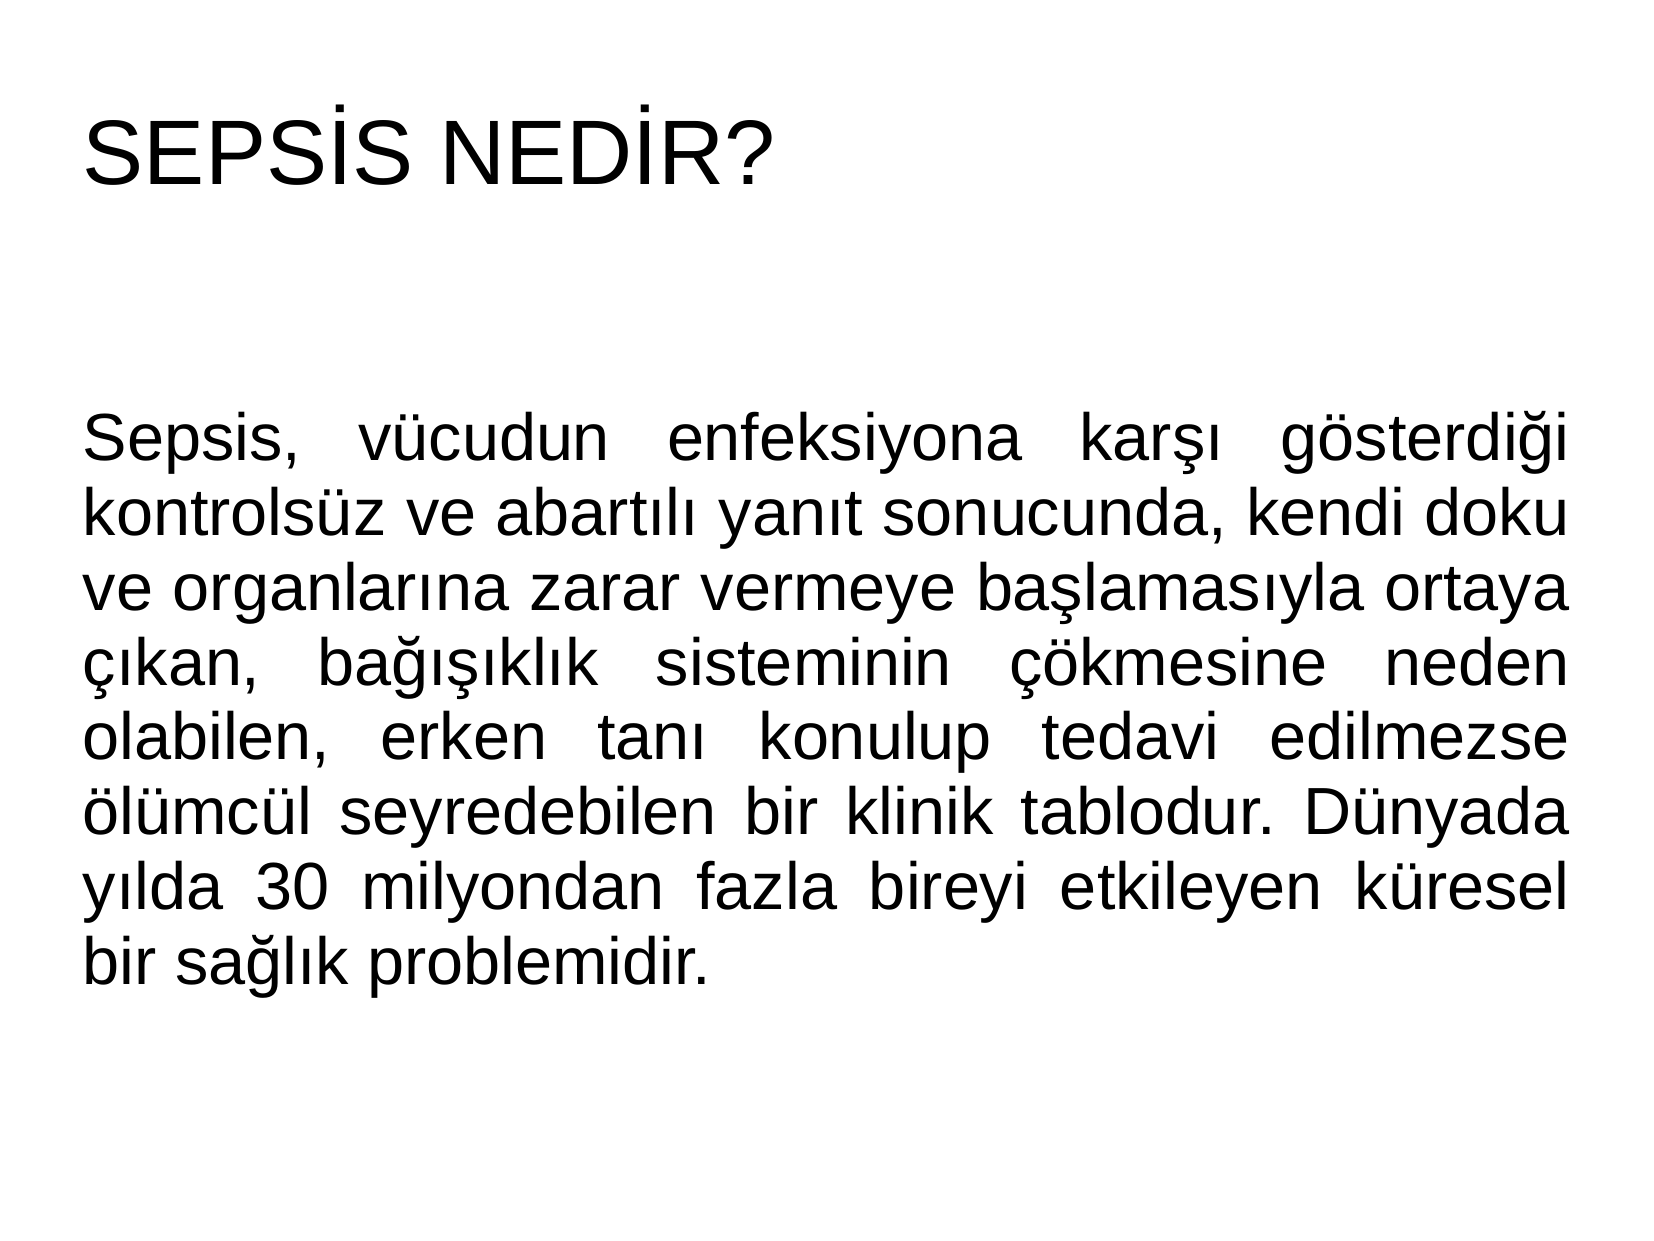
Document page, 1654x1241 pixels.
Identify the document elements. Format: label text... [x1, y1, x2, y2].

subtitle Sepsis, vücudun enfeksiyona karşı gösterdiği kontrolsüz ve abartılı yanıt sonucunda, kendi doku ve organlarına zarar vermeye başlamasıyla ortaya çıkan, bağışıklık sisteminin çökmesine neden olabilen, erken tanı konulup tedavi edilmezse ölümcül seyredebilen bir klinik tablodur. Dünyada yılda 30 milyondan fazla bireyi etkileyen küresel bir sağlık problemidir. [82, 290, 1571, 1109]
title SEPSİS NEDİR? [82, 49, 1571, 257]
